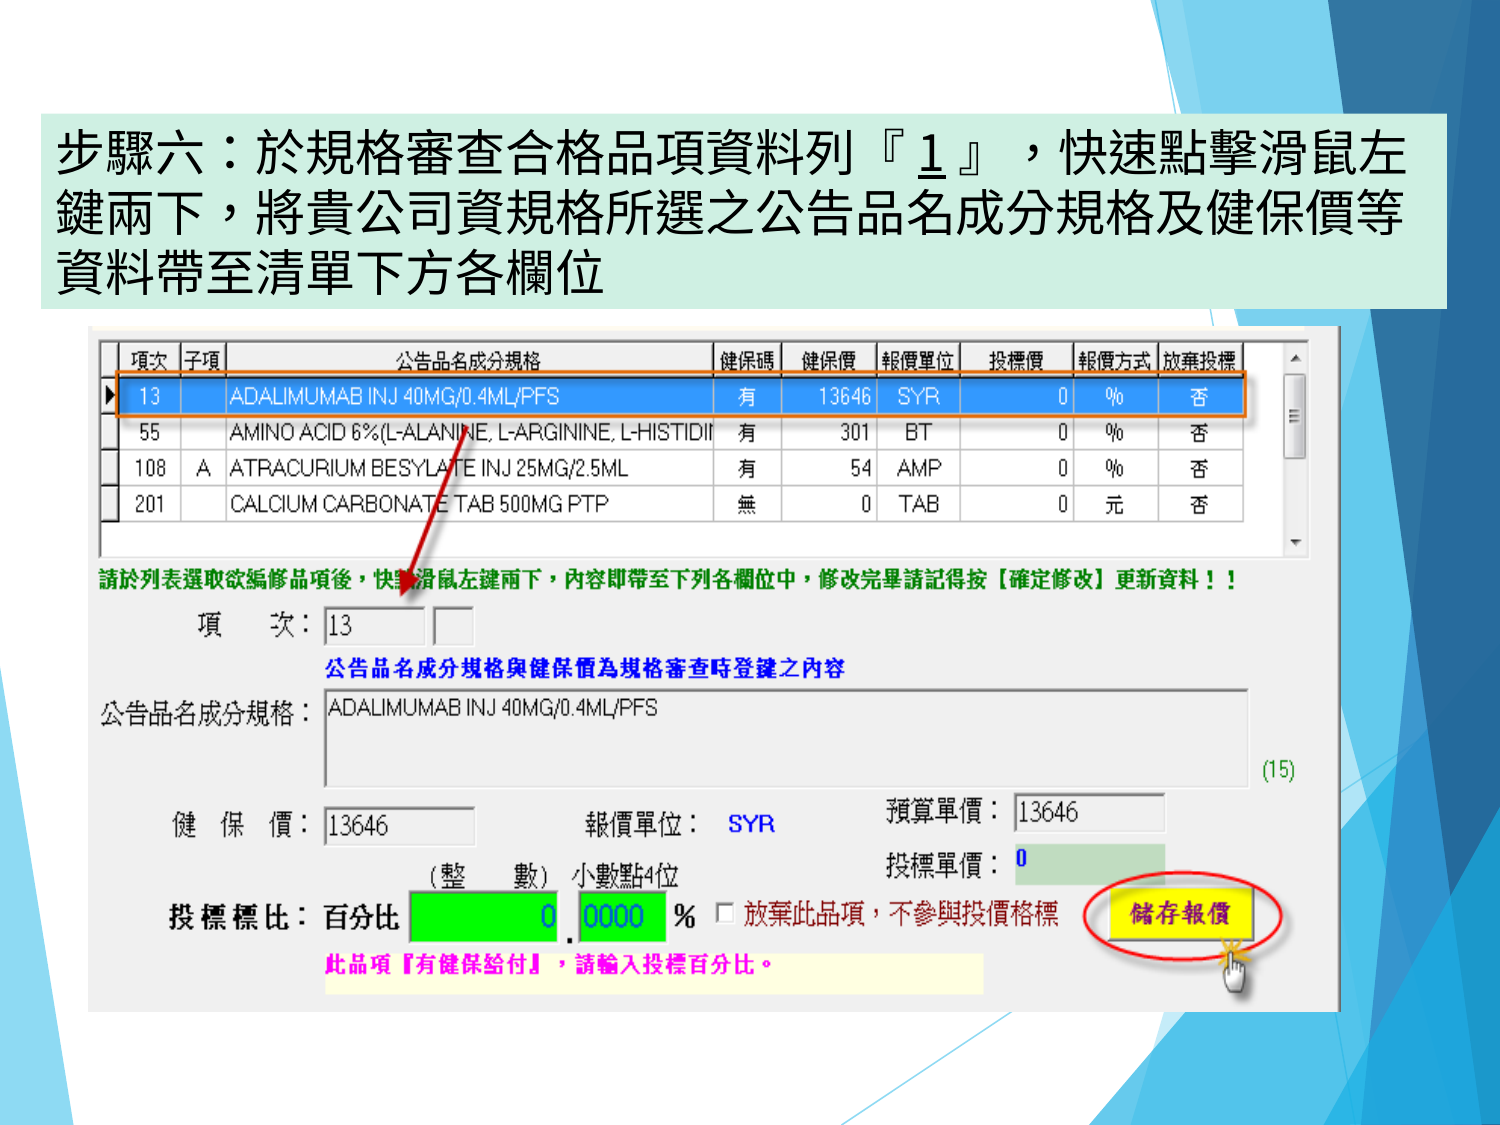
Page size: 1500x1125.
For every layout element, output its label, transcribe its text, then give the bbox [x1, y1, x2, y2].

text_box 步驟六：於規格審查合格品項資料列『1』，快速點擊滑鼠左鍵兩下，將貴公司資規格所選之公告品名成分規格及健保價等資料帶至清單下方各欄位 [41, 113, 1447, 309]
picture [88, 326, 1341, 1012]
